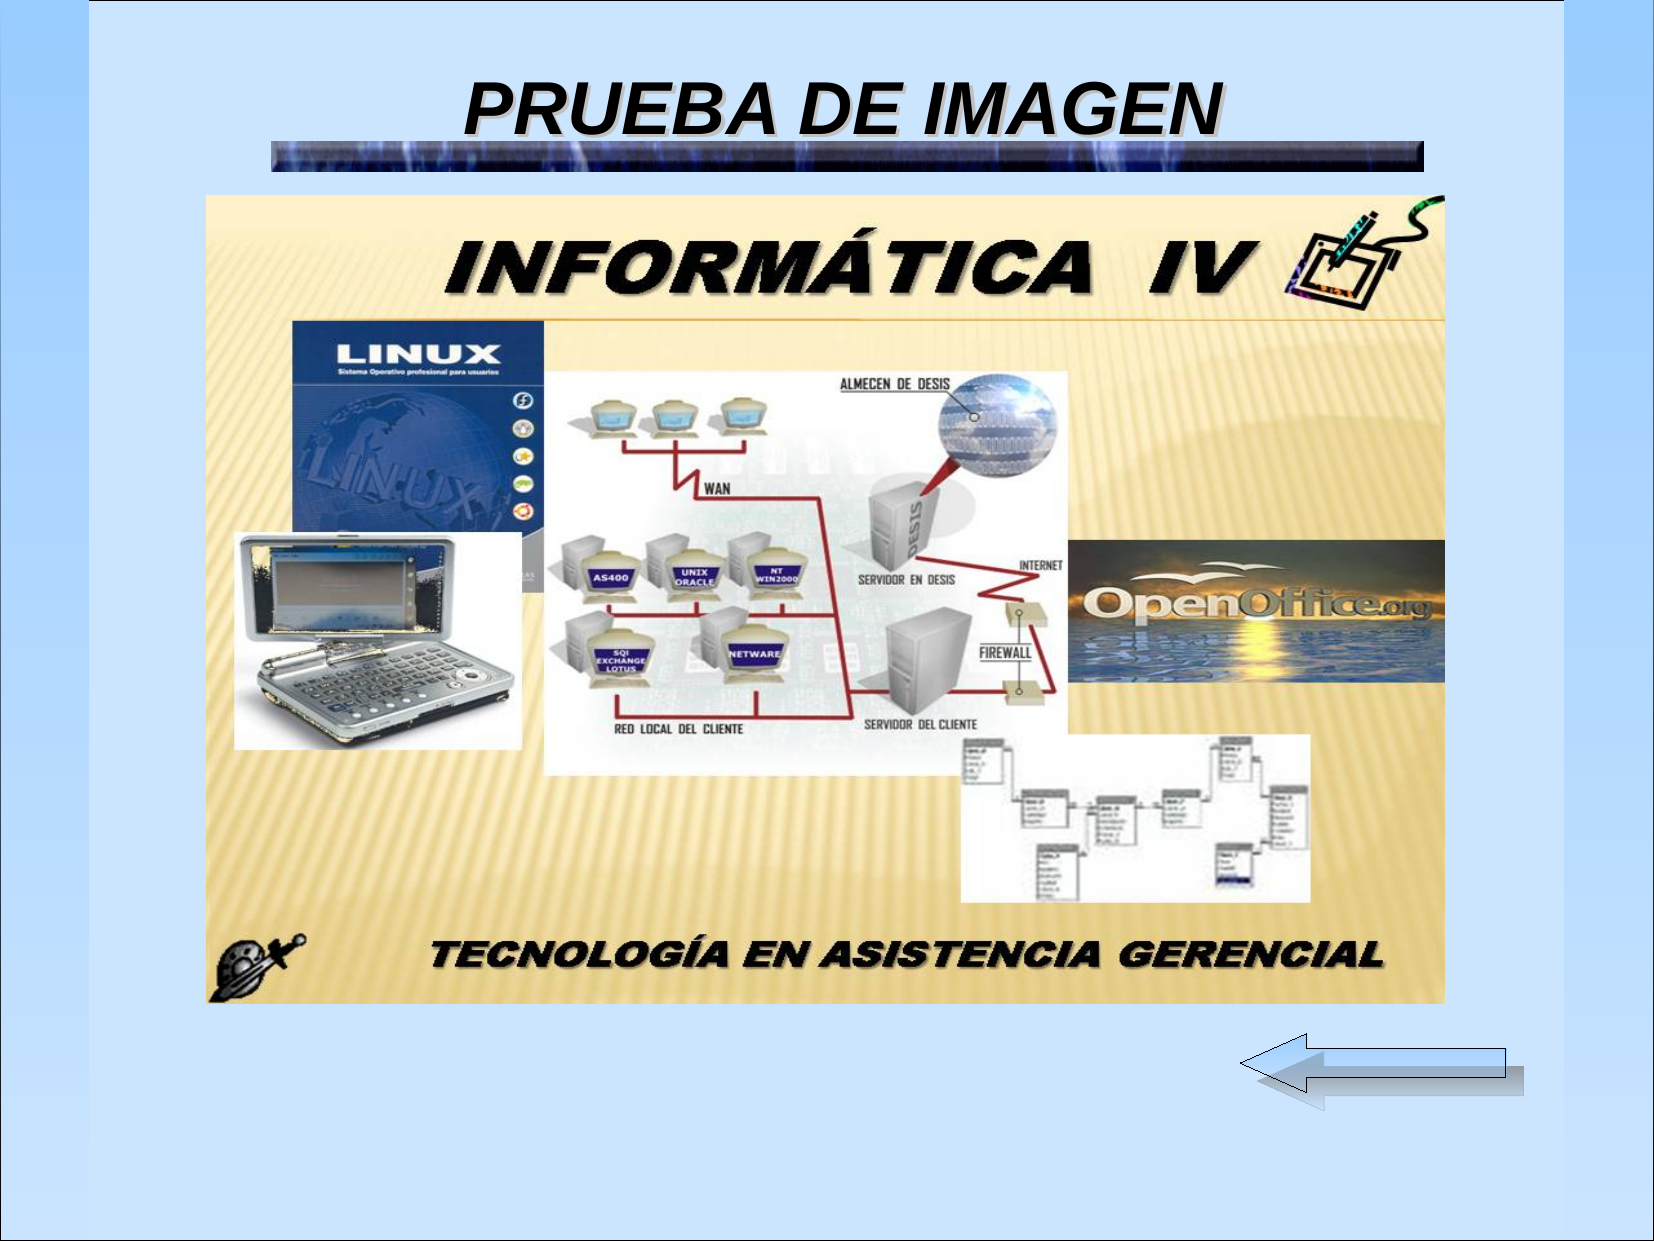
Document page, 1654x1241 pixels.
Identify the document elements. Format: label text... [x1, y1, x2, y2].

text_box [1240, 1033, 1506, 1093]
picture [206, 195, 1445, 1004]
picture [271, 141, 1424, 172]
text_box PRUEBA DE IMAGEN [448, 59, 1306, 141]
